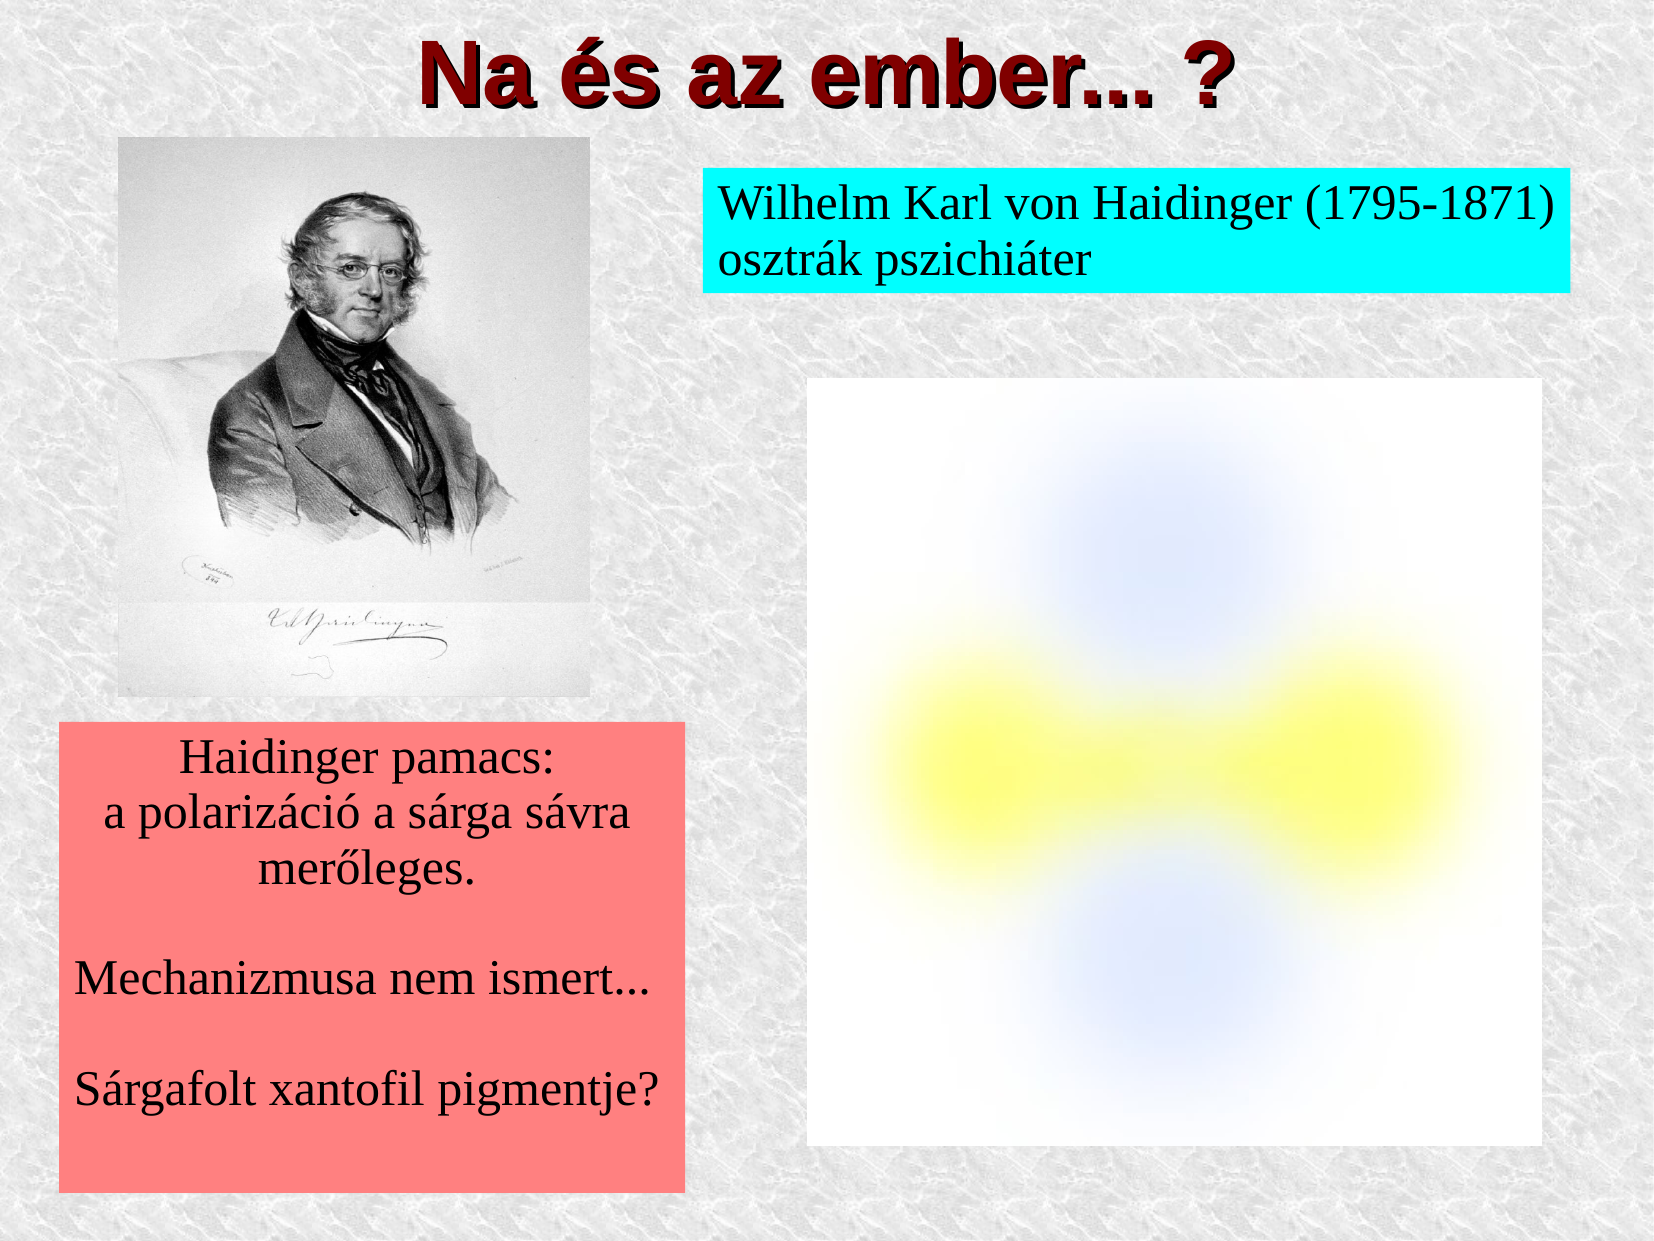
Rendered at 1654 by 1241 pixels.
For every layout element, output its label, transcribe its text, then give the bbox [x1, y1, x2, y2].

text_box Haidinger pamacs: a polarizáció a sárga sávra merőleges. Mechanizmusa nem ismert... Sárgafolt xantofil pigmentje? [59, 721, 686, 1193]
picture [0, 0, 1654, 1241]
text_box Wilhelm Karl von Haidinger (1795-1871) osztrák pszichiáter [702, 167, 1570, 294]
title Na és az ember... ? [29, 2, 1625, 143]
